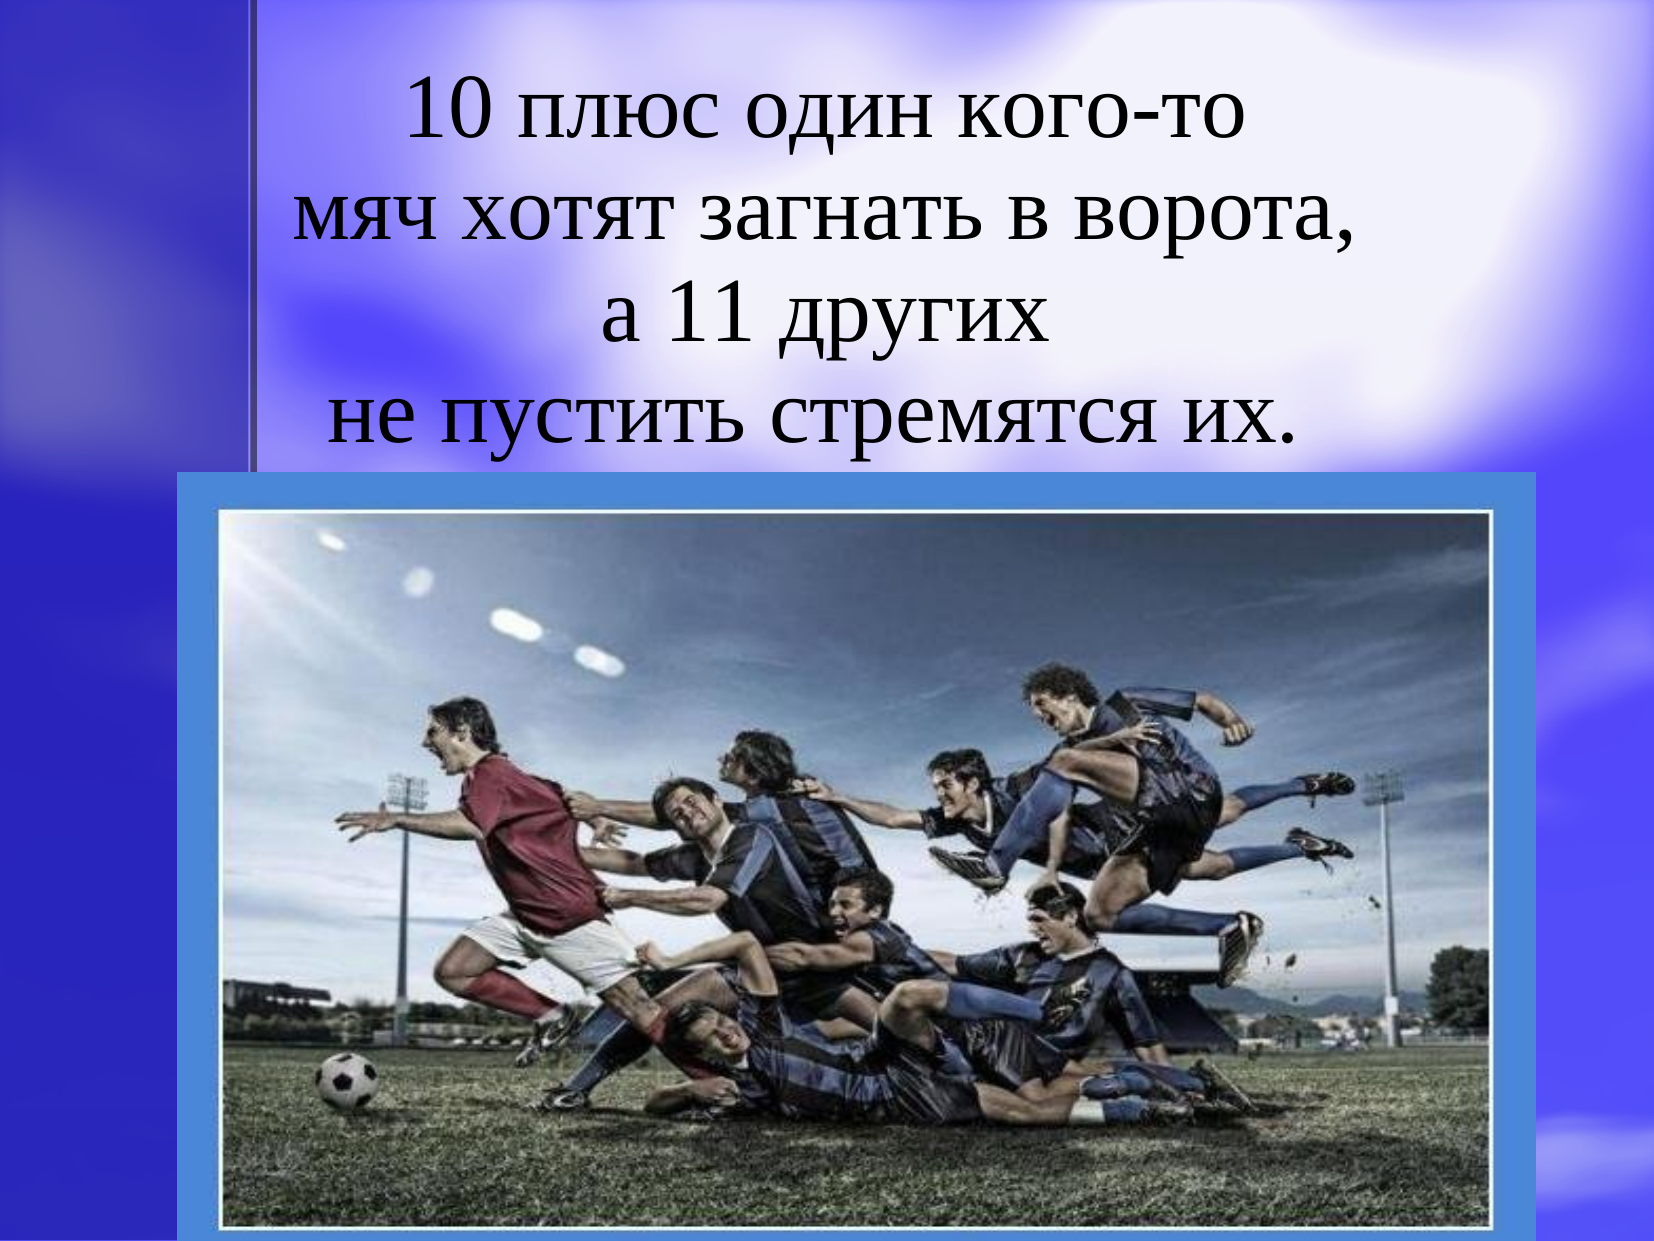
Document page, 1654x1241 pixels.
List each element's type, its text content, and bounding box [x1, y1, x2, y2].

title 10 плюс один кого-то мяч хотят загнать в ворота, а 11 других не пустить стремятся их. [119, 0, 1533, 463]
picture [177, 472, 1536, 1241]
